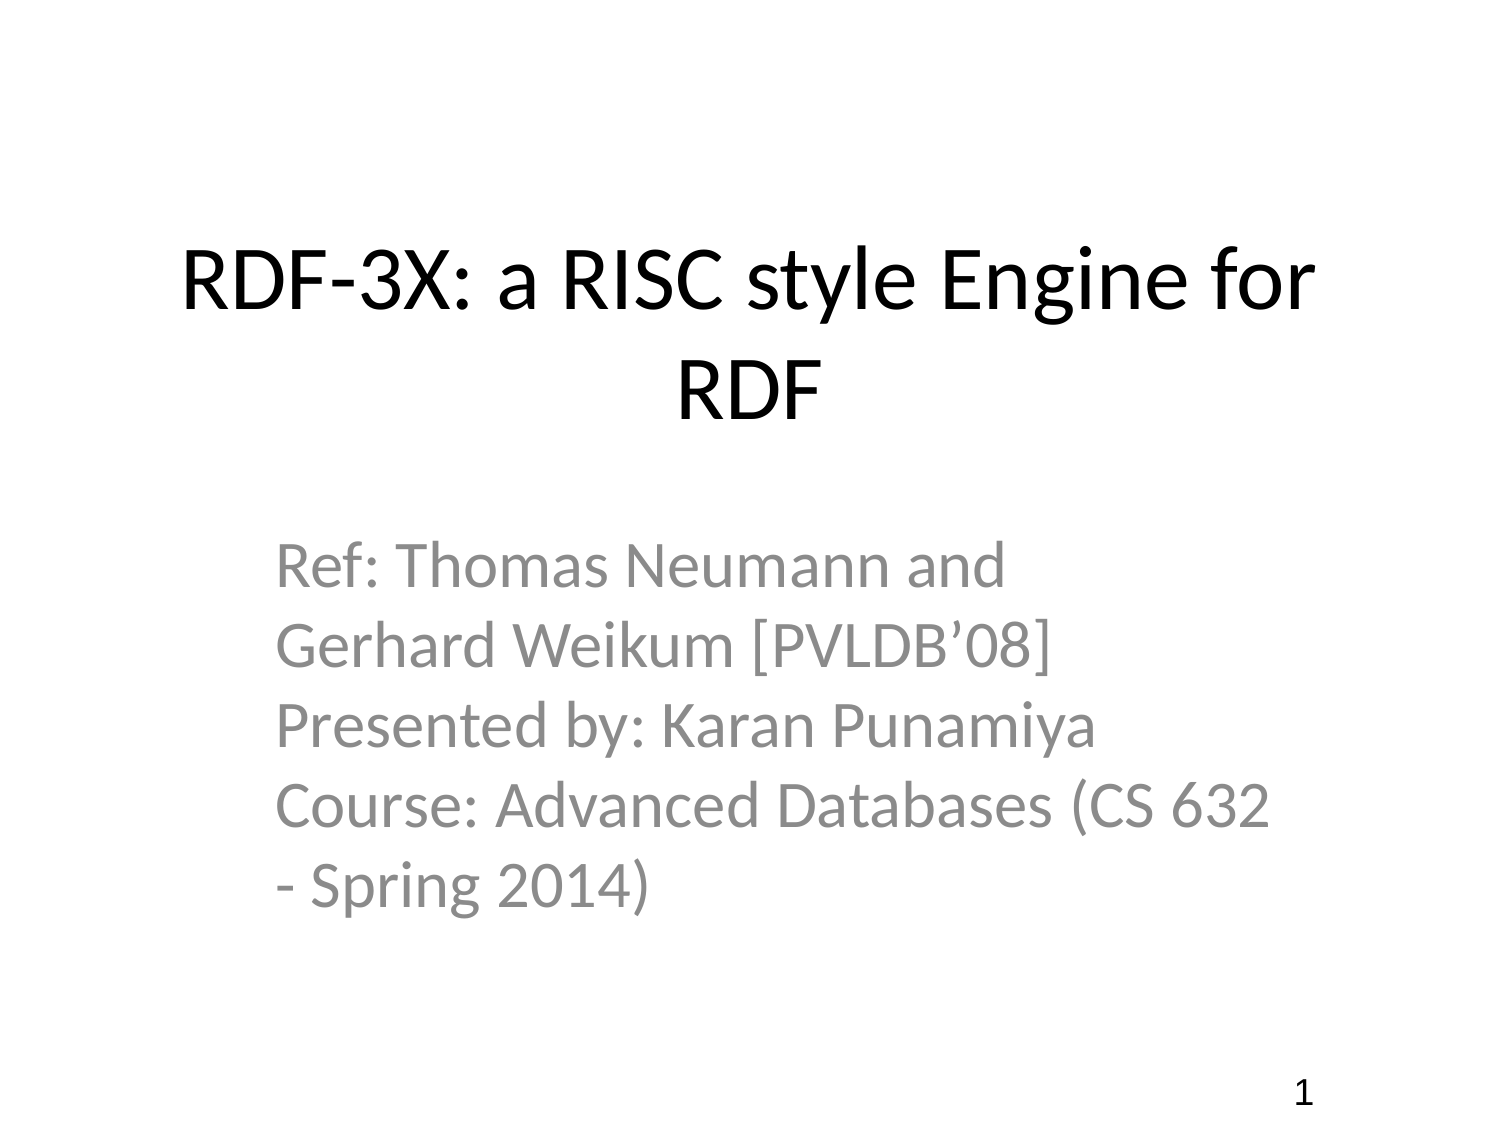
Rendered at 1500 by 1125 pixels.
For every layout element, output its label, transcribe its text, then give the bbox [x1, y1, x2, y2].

text_box Ref: Thomas Neumann and Gerhard Weikum [PVLDB’08] Presented by: Karan Punamiya Course: Advanced Databases (CS 632 - Spring 2014) [260, 513, 1311, 801]
text_box RDF-3X: a RISC style Engine for RDF [112, 207, 1388, 449]
